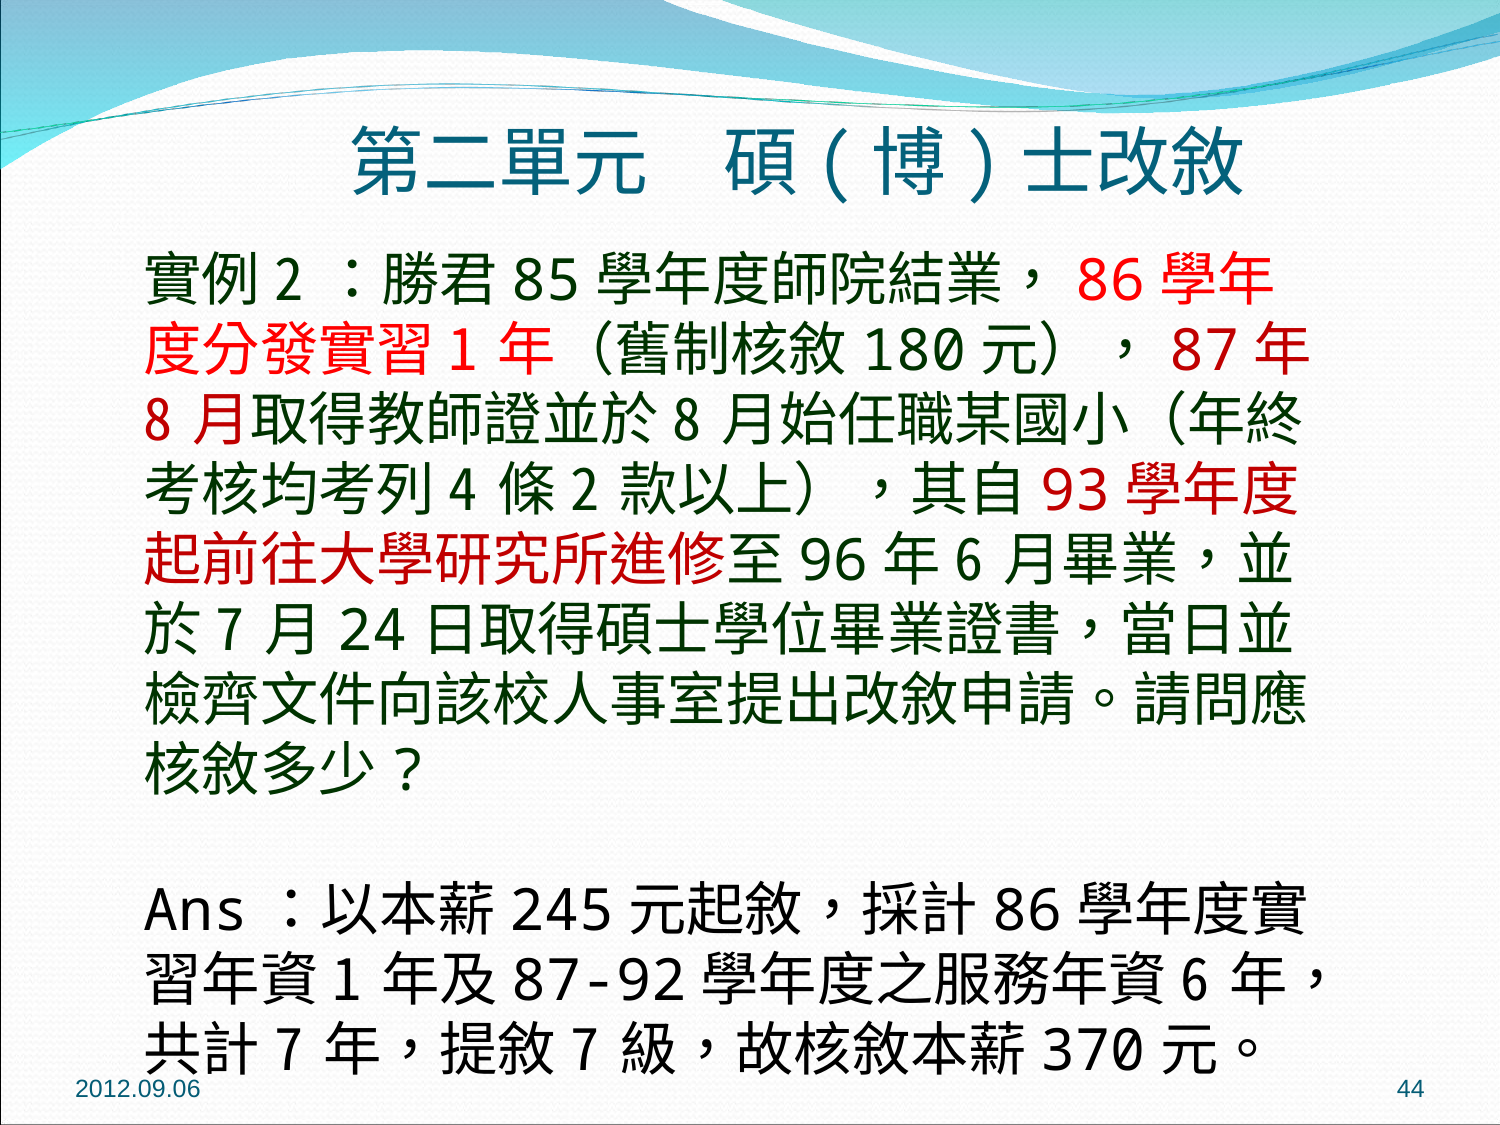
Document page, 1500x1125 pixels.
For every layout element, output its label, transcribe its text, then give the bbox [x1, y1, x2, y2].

text_box 第二單元 碩(博)士改敘 [159, 54, 1435, 205]
text_box 實例2：勝君85學年度師院結業，86學年度分發實習1年（舊制核敘180元），87年8月取得教師證並於8月始任職某國小（年終考核均考列4條2款以上），其自93學年度起前往大學研究所進修至96年6月畢業，並於7月24日取得碩士學位畢業證書，當日並檢齊文件向該校人事室提出改敘申請。請問應核敘多少? Ans：以本薪245元起敘，採計86學年度實習年資1年及87-92學年度之服務年資6年，共計7年，提敘7級，故核敘本薪370元。 [128, 234, 1348, 1090]
text_box <number> [1299, 1042, 1426, 1103]
picture [0, 0, 1500, 1125]
text_box 2012.09.06 [74, 1042, 426, 1103]
